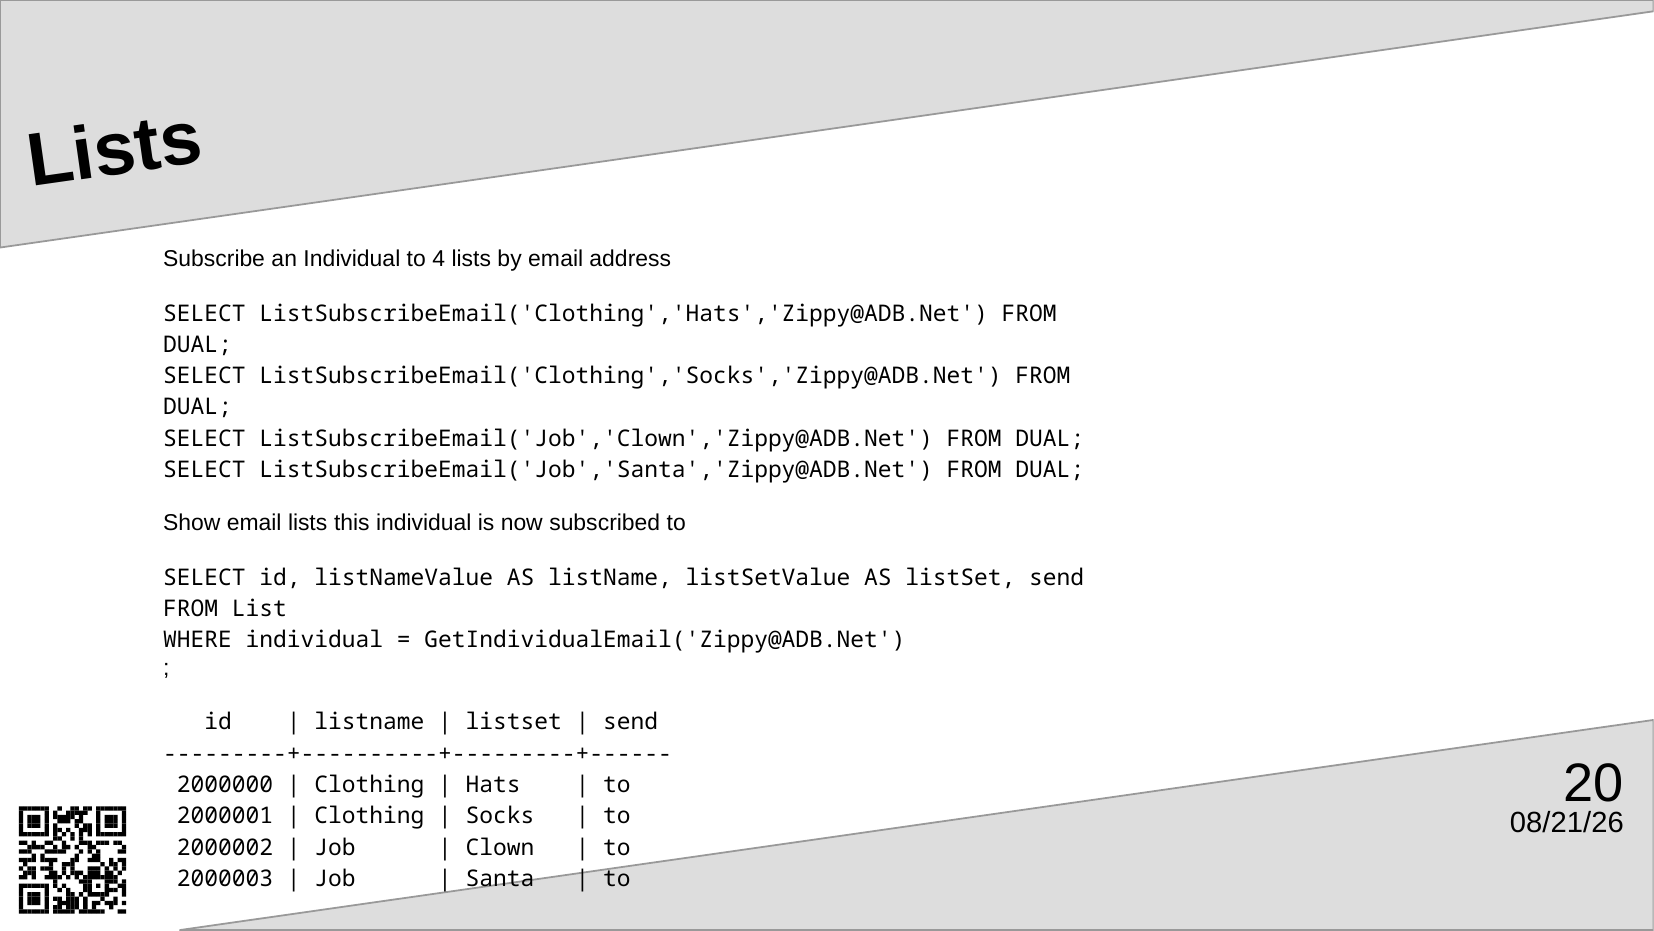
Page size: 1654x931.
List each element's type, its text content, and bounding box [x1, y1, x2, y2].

title Lists [16, 0, 1501, 239]
text_box Subscribe an Individual to 4 lists by email address SELECT ListSubscribeEmail('Clothing','Hats','Zippy@ADB.Net') FROM DUAL; SELECT ListSubscribeEmail('Clothing','Socks','Zippy@ADB.Net') FROM DUAL; SELECT ListSubscribeEmail('Job','Clown','Zippy@ADB.Net') FROM DUAL; SELECT ListSubscribeEmail('Job','Santa','Zippy@ADB.Net') FROM DUAL; Show email lists this individual is now subscribed to SELECT id, listNameValue AS listName, listSetValue AS listSet, send FROM List WHERE individual = GetIndividualEmail('Zippy@ADB.Net') ; id | listname | listset | send ---------+----------+---------+------ 2000000 | Clothing | Hats | to 2000001 | Clothing | Socks | to 2000002 | Job | Clown | to 2000003 | Job | Santa | to [148, 238, 1126, 855]
